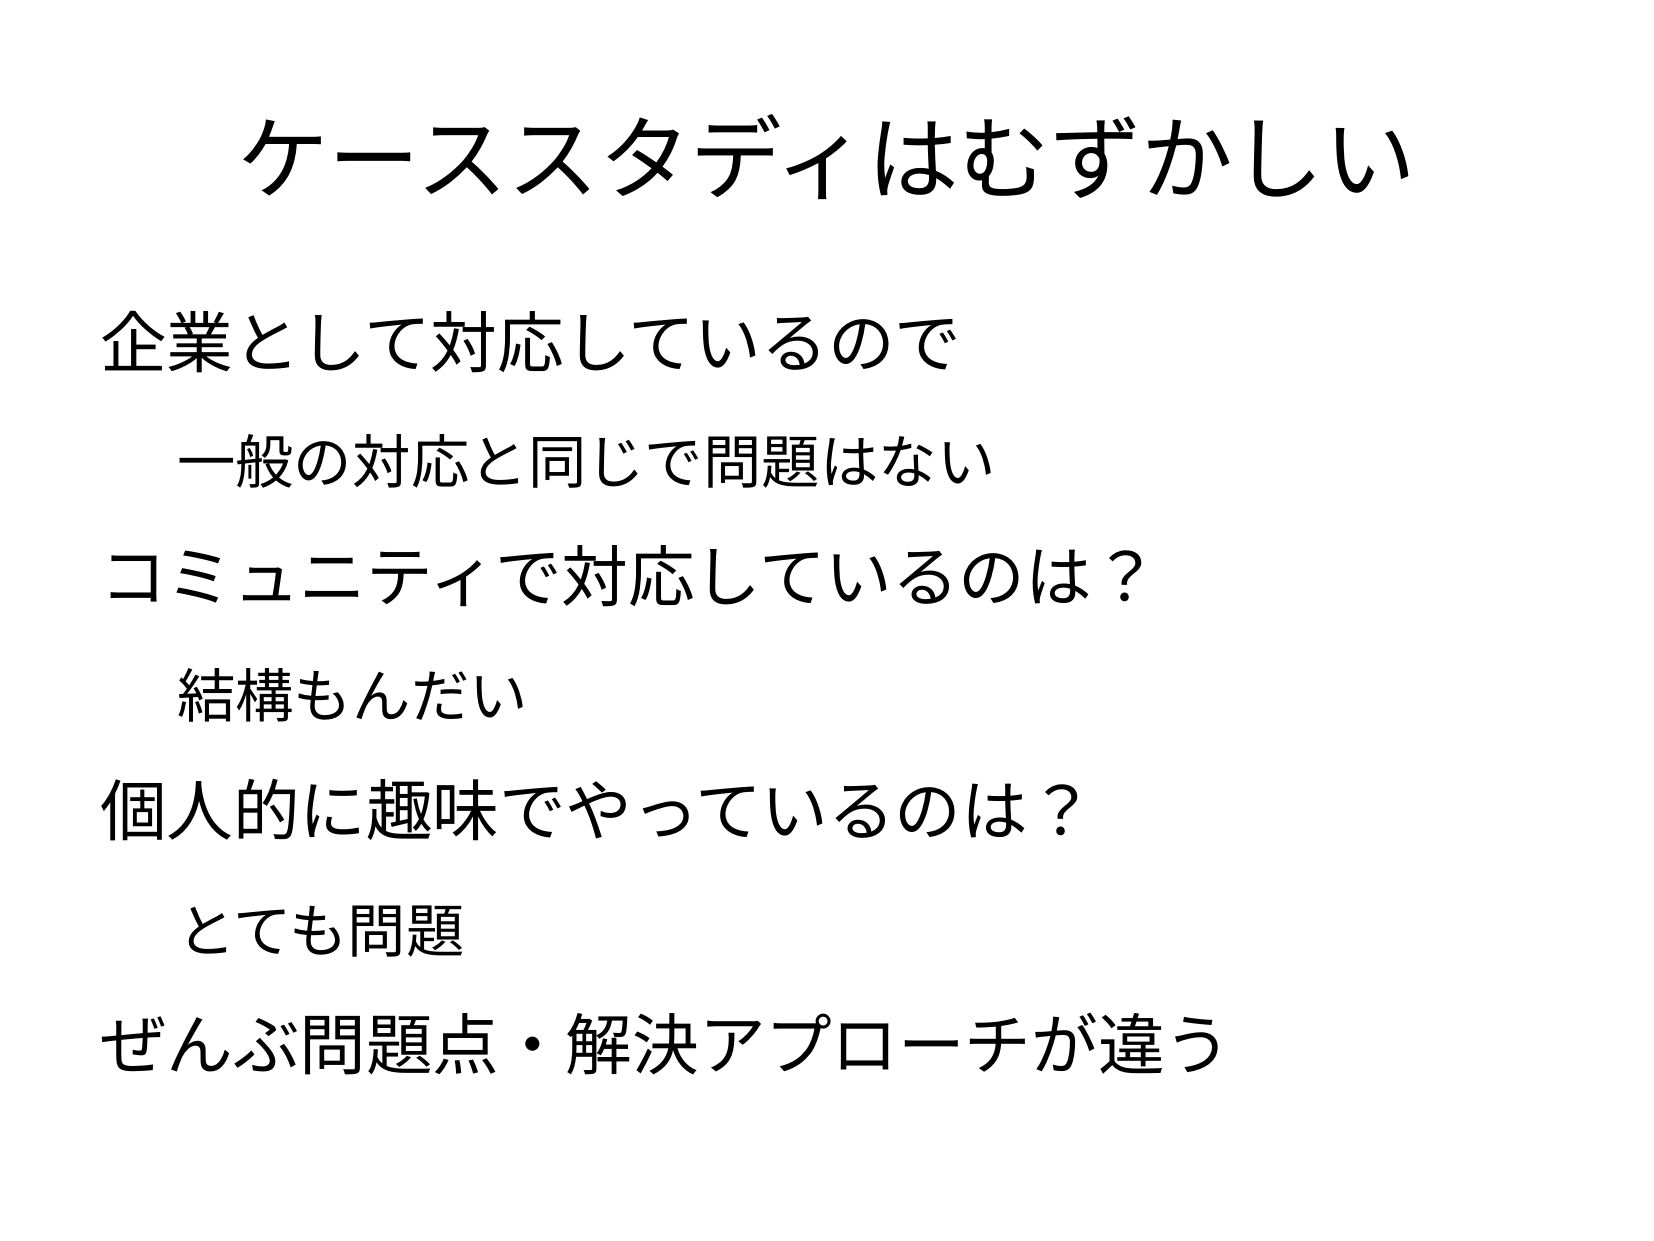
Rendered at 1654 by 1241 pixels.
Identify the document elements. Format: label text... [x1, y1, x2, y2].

list 企業として対応しているので 一般の対応と同じで問題はない コミュニティで対応しているのは？ 結構もんだい 個人的に趣味でやっているのは？ とても問題 ぜんぶ問題点・解決アプローチが違う [82, 290, 1571, 1094]
title ケーススタディはむずかしい [82, 56, 1571, 250]
